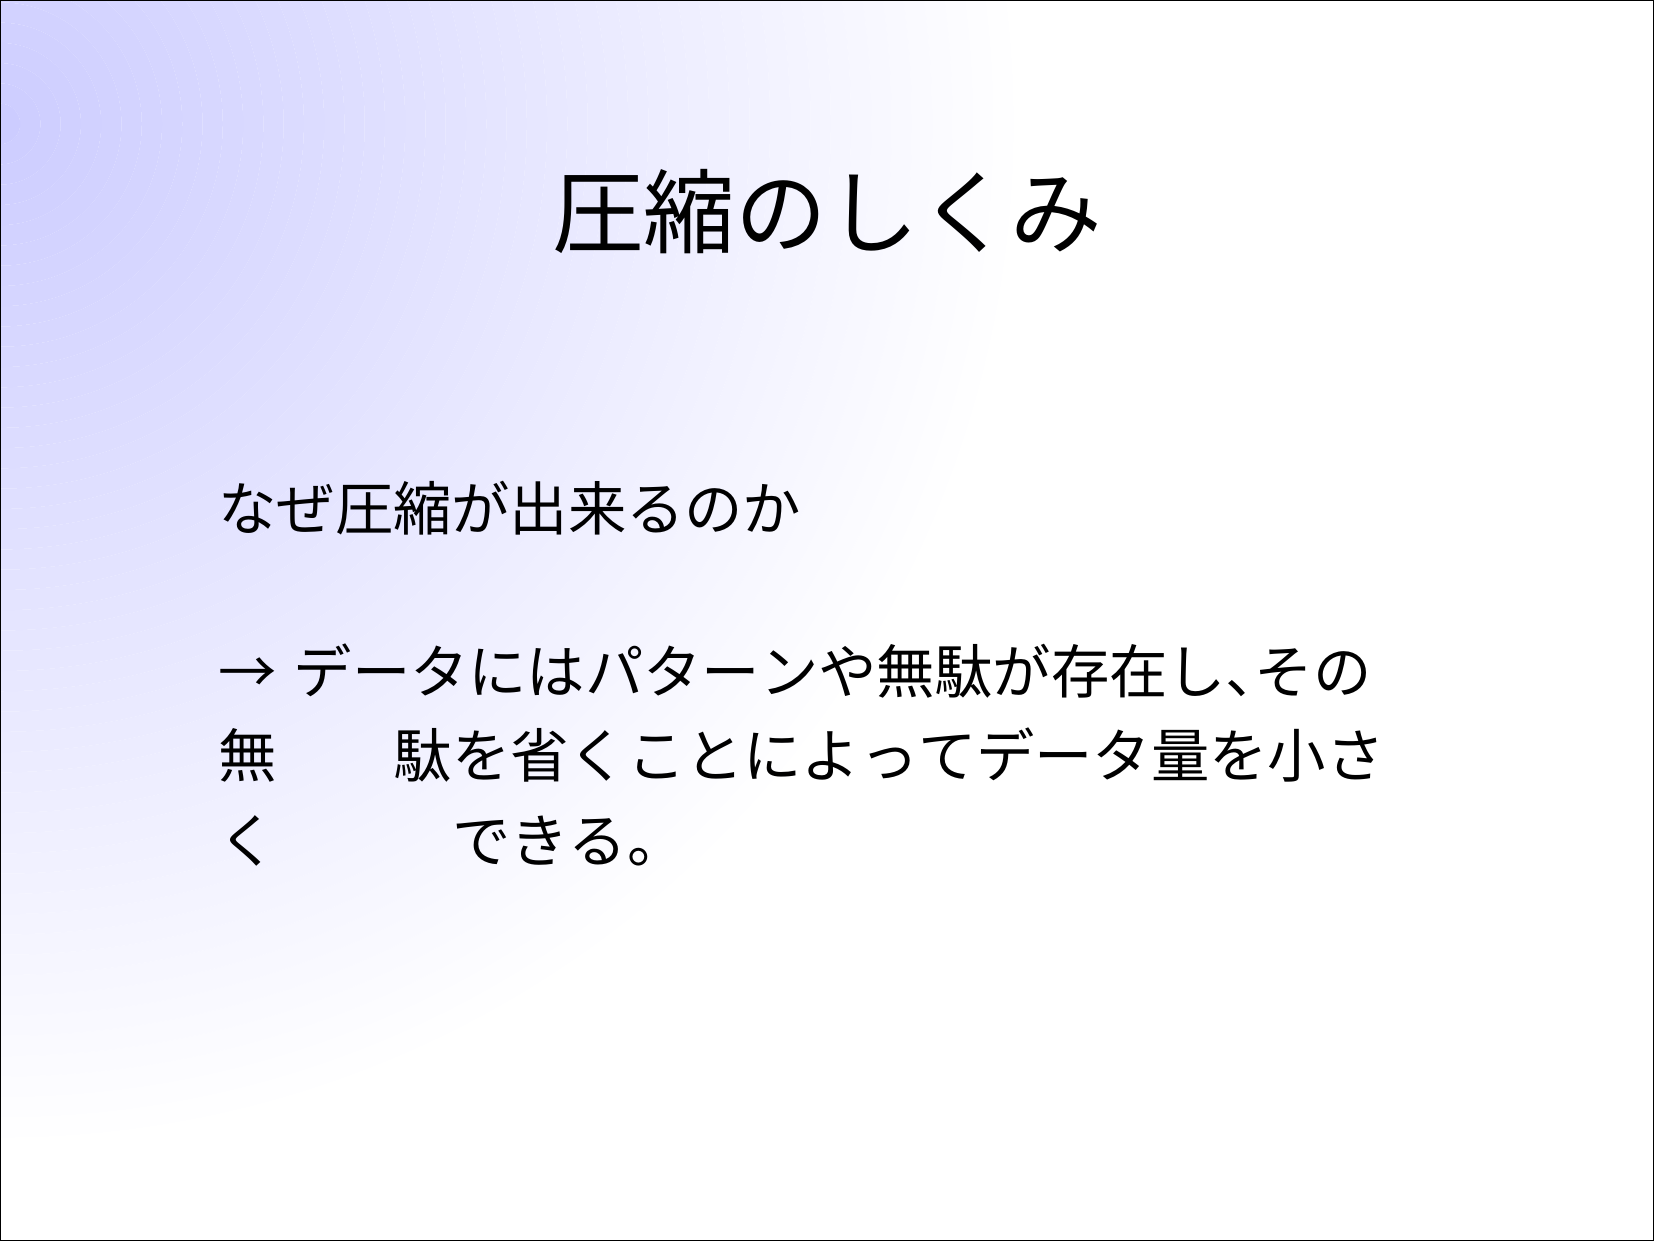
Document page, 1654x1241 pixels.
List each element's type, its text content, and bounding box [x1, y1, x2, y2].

title 圧縮のしくみ [121, 102, 1534, 311]
text_box なぜ圧縮が出来るのか →データにはパターンや無駄が存在し、その無 駄を省くことによってデータ量を小さく できる。 [218, 462, 1428, 754]
